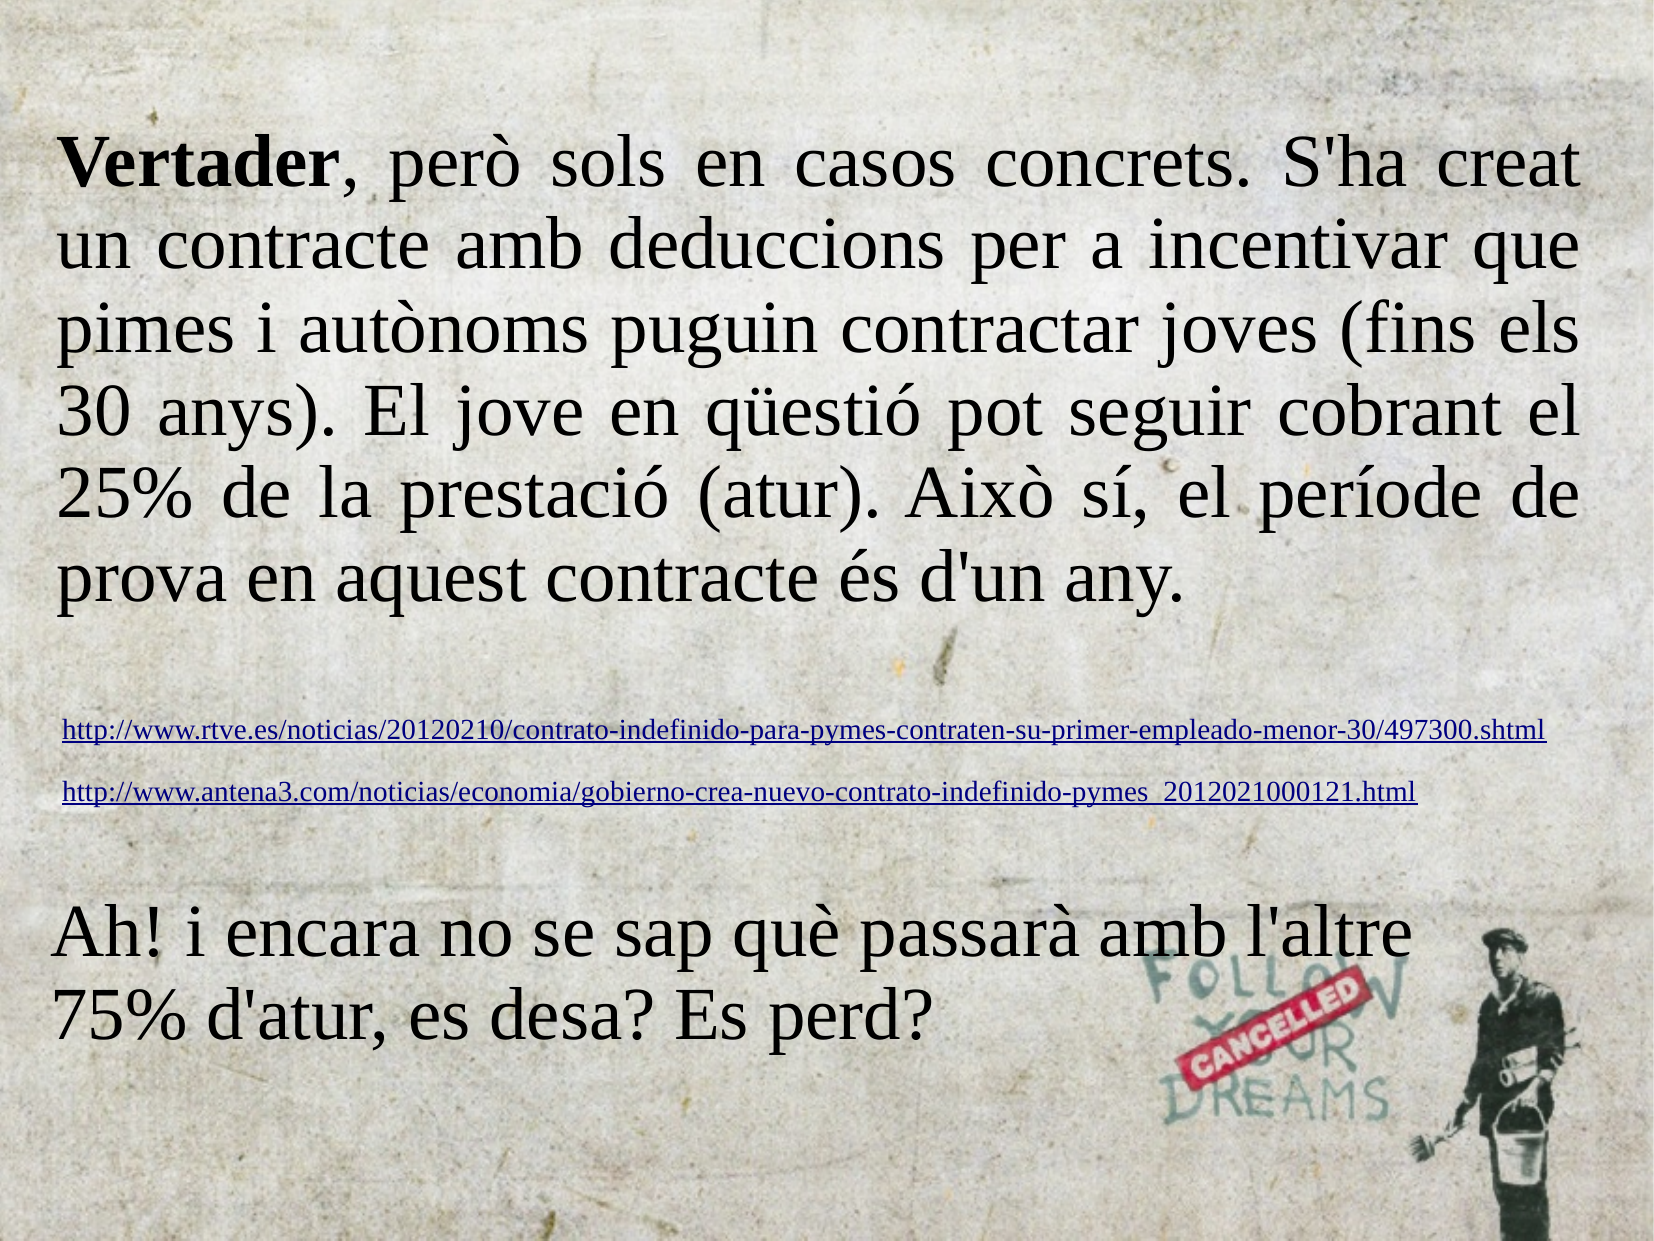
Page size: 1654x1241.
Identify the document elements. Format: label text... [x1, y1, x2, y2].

text_box http://www.rtve.es/noticias/20120210/contrato-indefinido-para-pymes-contraten-su-primer-empleado-menor-30/497300.shtml http://www.antena3.com/noticias/economia/gobierno-crea-nuevo-contrato-indefinido-pymes_2012021000121.html [47, 705, 1595, 857]
picture [0, 0, 1654, 1241]
text_box Ah! i encara no se sap què passarà amb l'altre 75% d'atur, es desa? Es perd? [35, 882, 1548, 1063]
list Vertader, però sols en casos concrets. S'ha creat un contracte amb deduccions per a incentivar que pimes i autònoms puguin contractar joves (fins els 30 anys). El jove en qüestió pot seguir cobrant el 25% de la prestació (atur). Això sí, el període de prova en aquest contracte és d'un any. [56, 119, 1583, 705]
